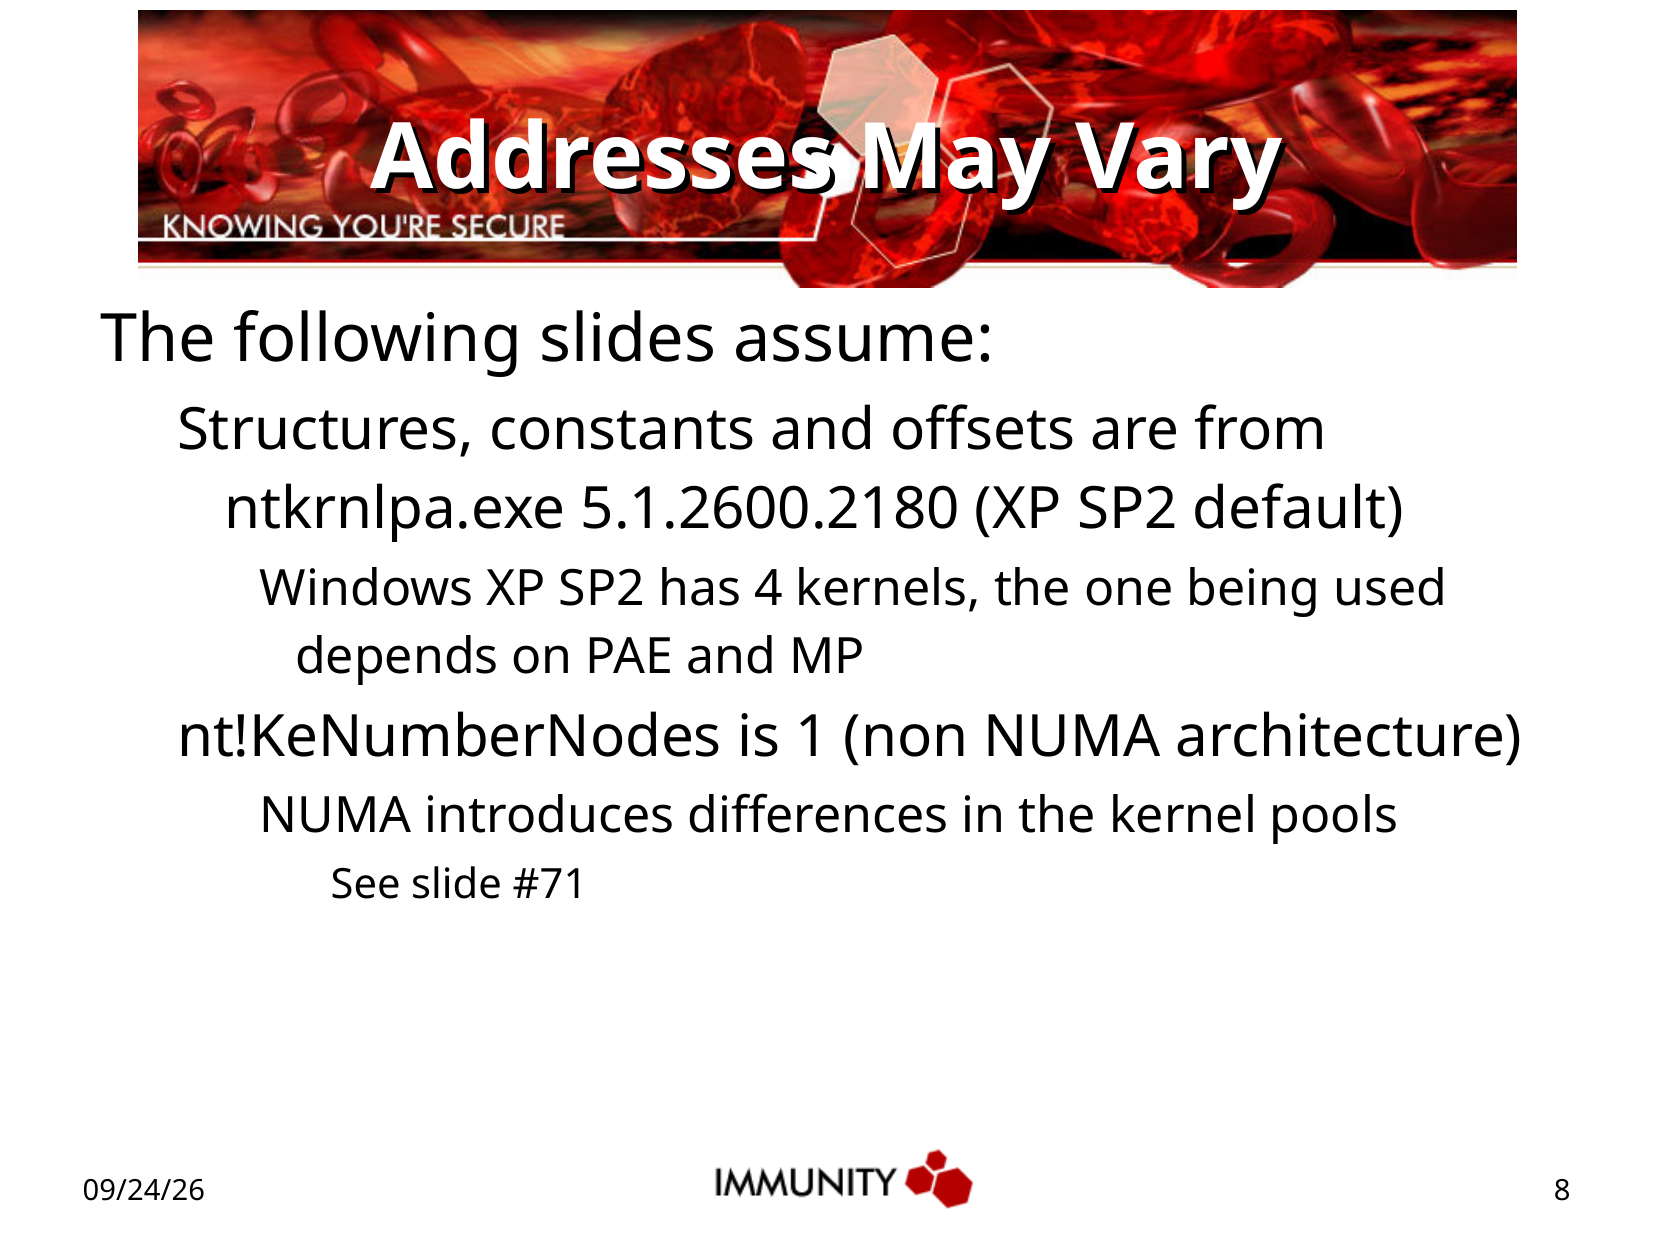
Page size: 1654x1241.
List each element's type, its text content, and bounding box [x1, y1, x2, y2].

picture [138, 10, 1517, 56]
list The following slides assume: Structures, constants and offsets are from ntkrnlpa.exe 5.1.2600.2180 (XP SP2 default) Windows XP SP2 has 4 kernels, the one being used depends on PAE and MP nt!KeNumberNodes is 1 (non NUMA architecture) NUMA introduces differences in the kernel pools See slide #71 [82, 290, 1571, 1094]
picture [694, 1130, 984, 1235]
picture [138, 250, 1517, 288]
title Addresses May Vary [82, 56, 1571, 250]
